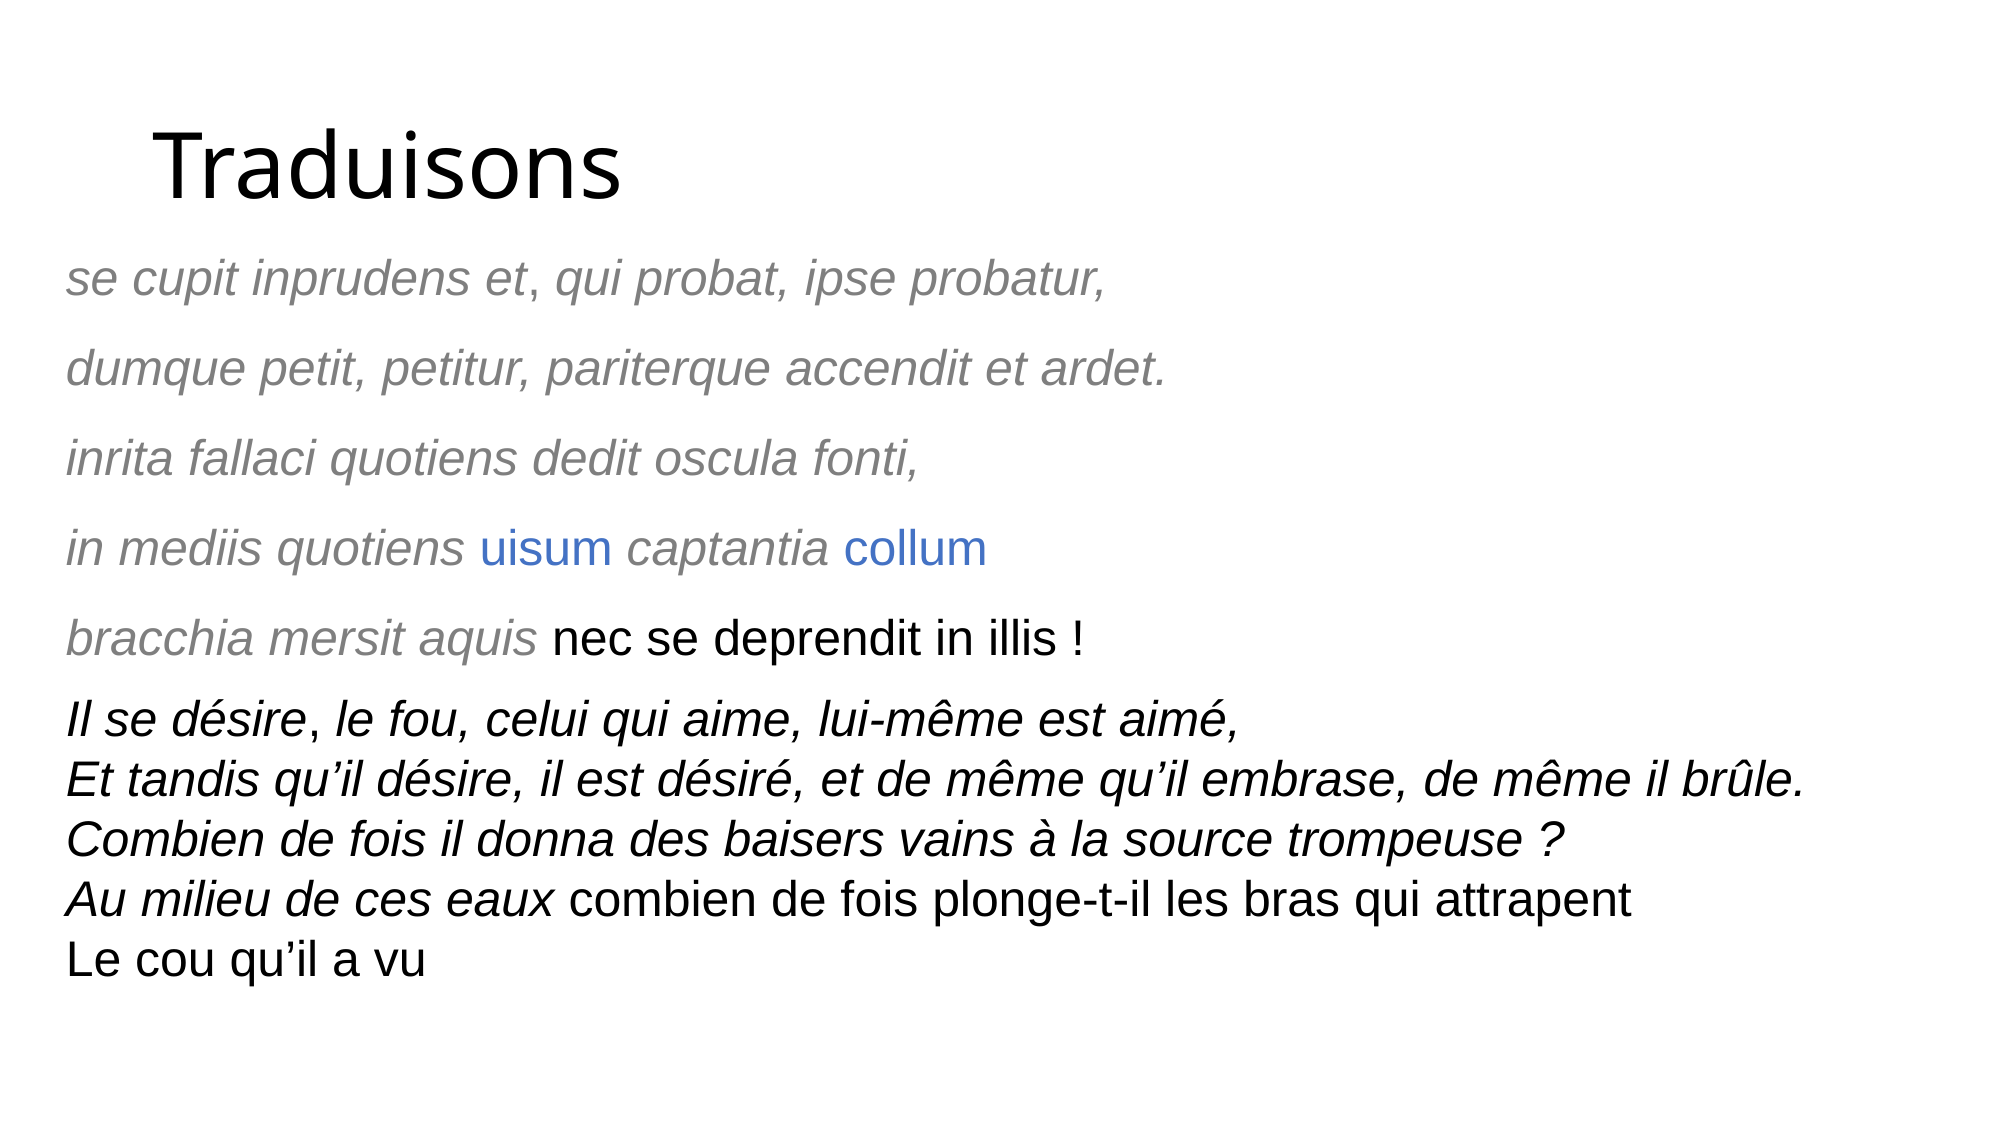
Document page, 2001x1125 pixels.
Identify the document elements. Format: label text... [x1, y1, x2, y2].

title Traduisons [137, 59, 1863, 207]
list se cupit inprudens et, qui probat, ipse probatur, dumque petit, petitur, pariterque accendit et ardet. inrita fallaci quotiens dedit oscula fonti, in mediis quotiens uisum captantia collum bracchia mersit aquis nec se deprendit in illis ! Il se désire, le fou, celui qui aime, lui-même est aimé, Et tandis qu’il désire, il est désiré, et de même qu’il embrase, de même il brûle. Combien de fois il donna des baisers vains à la source trompeuse ? Au milieu de ces eaux combien de fois plonge-t-il les bras qui attrapent Le cou qu’il a vu [50, 207, 2000, 1083]
